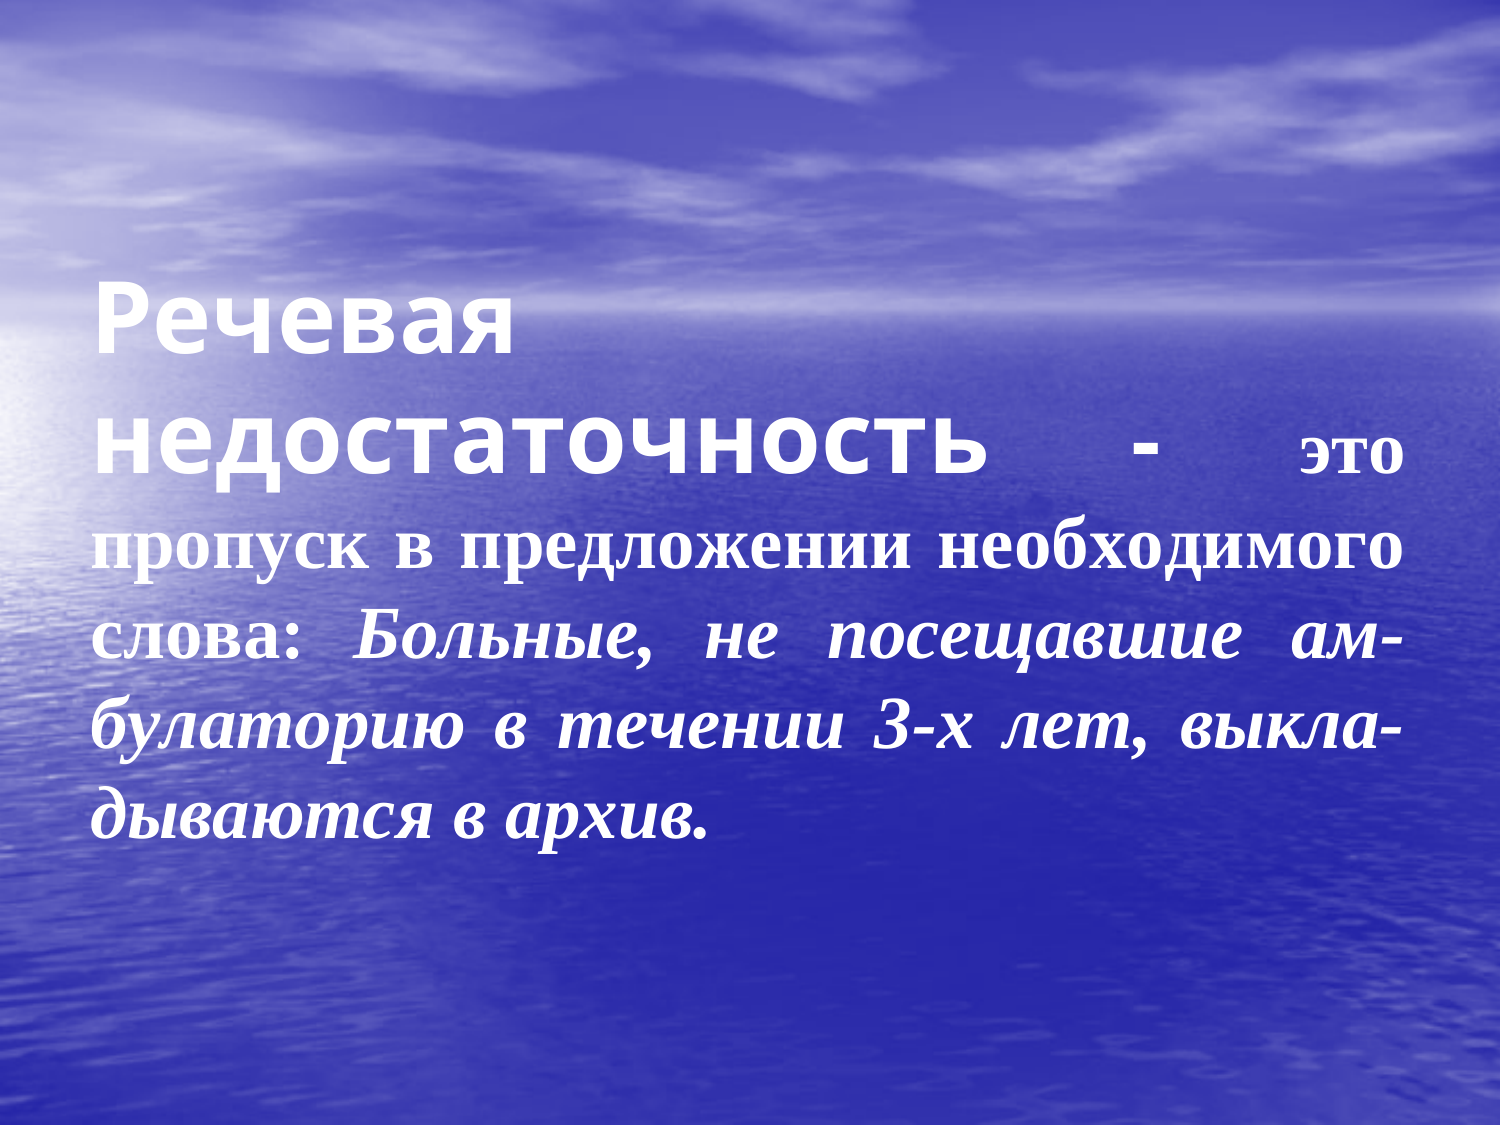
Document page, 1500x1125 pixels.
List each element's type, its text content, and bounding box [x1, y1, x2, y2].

title Речевая недостаточность - это пропуск в предложении необходимого слова: Больные, не посещавшие ам-булаторию в течении 3-х лет, выкла-дываются в архив. [75, 47, 1426, 1059]
